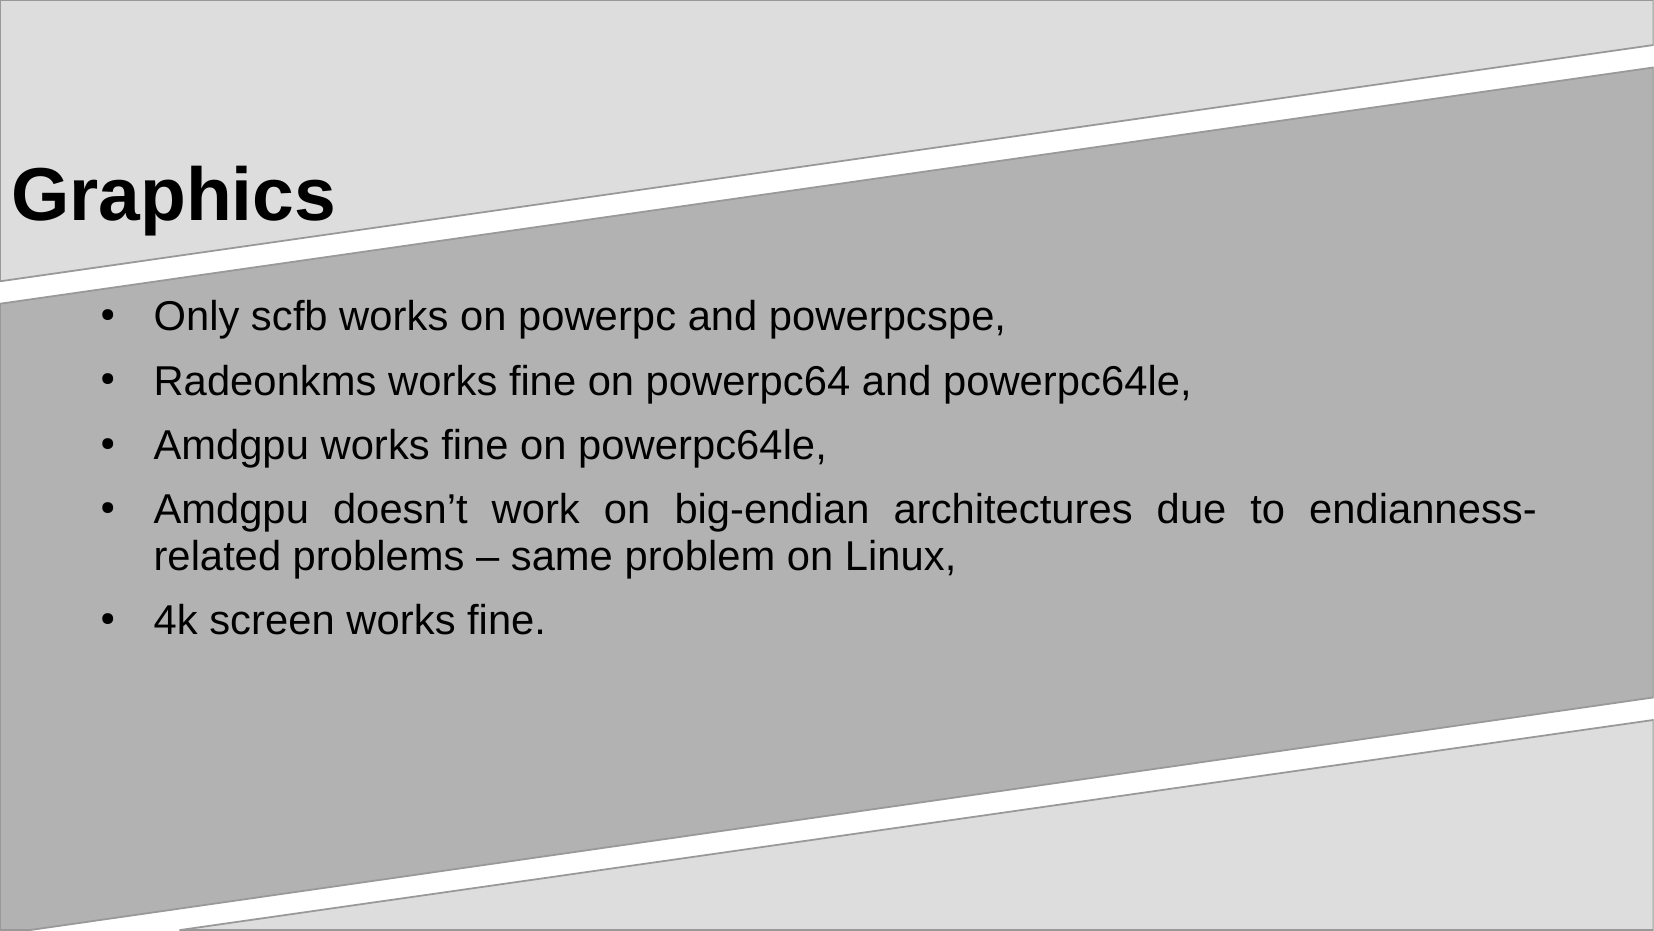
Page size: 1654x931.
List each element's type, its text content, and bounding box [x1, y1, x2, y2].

list Only scfb works on powerpc and powerpcspe, Radeonkms works fine on powerpc64 and powerpc64le, Amdgpu works fine on powerpc64le, Amdgpu doesn’t work on big-endian architectures due to endianness-related problems – same problem on Linux, 4k screen works fine. [82, 292, 1538, 833]
title Graphics [11, 116, 1489, 274]
